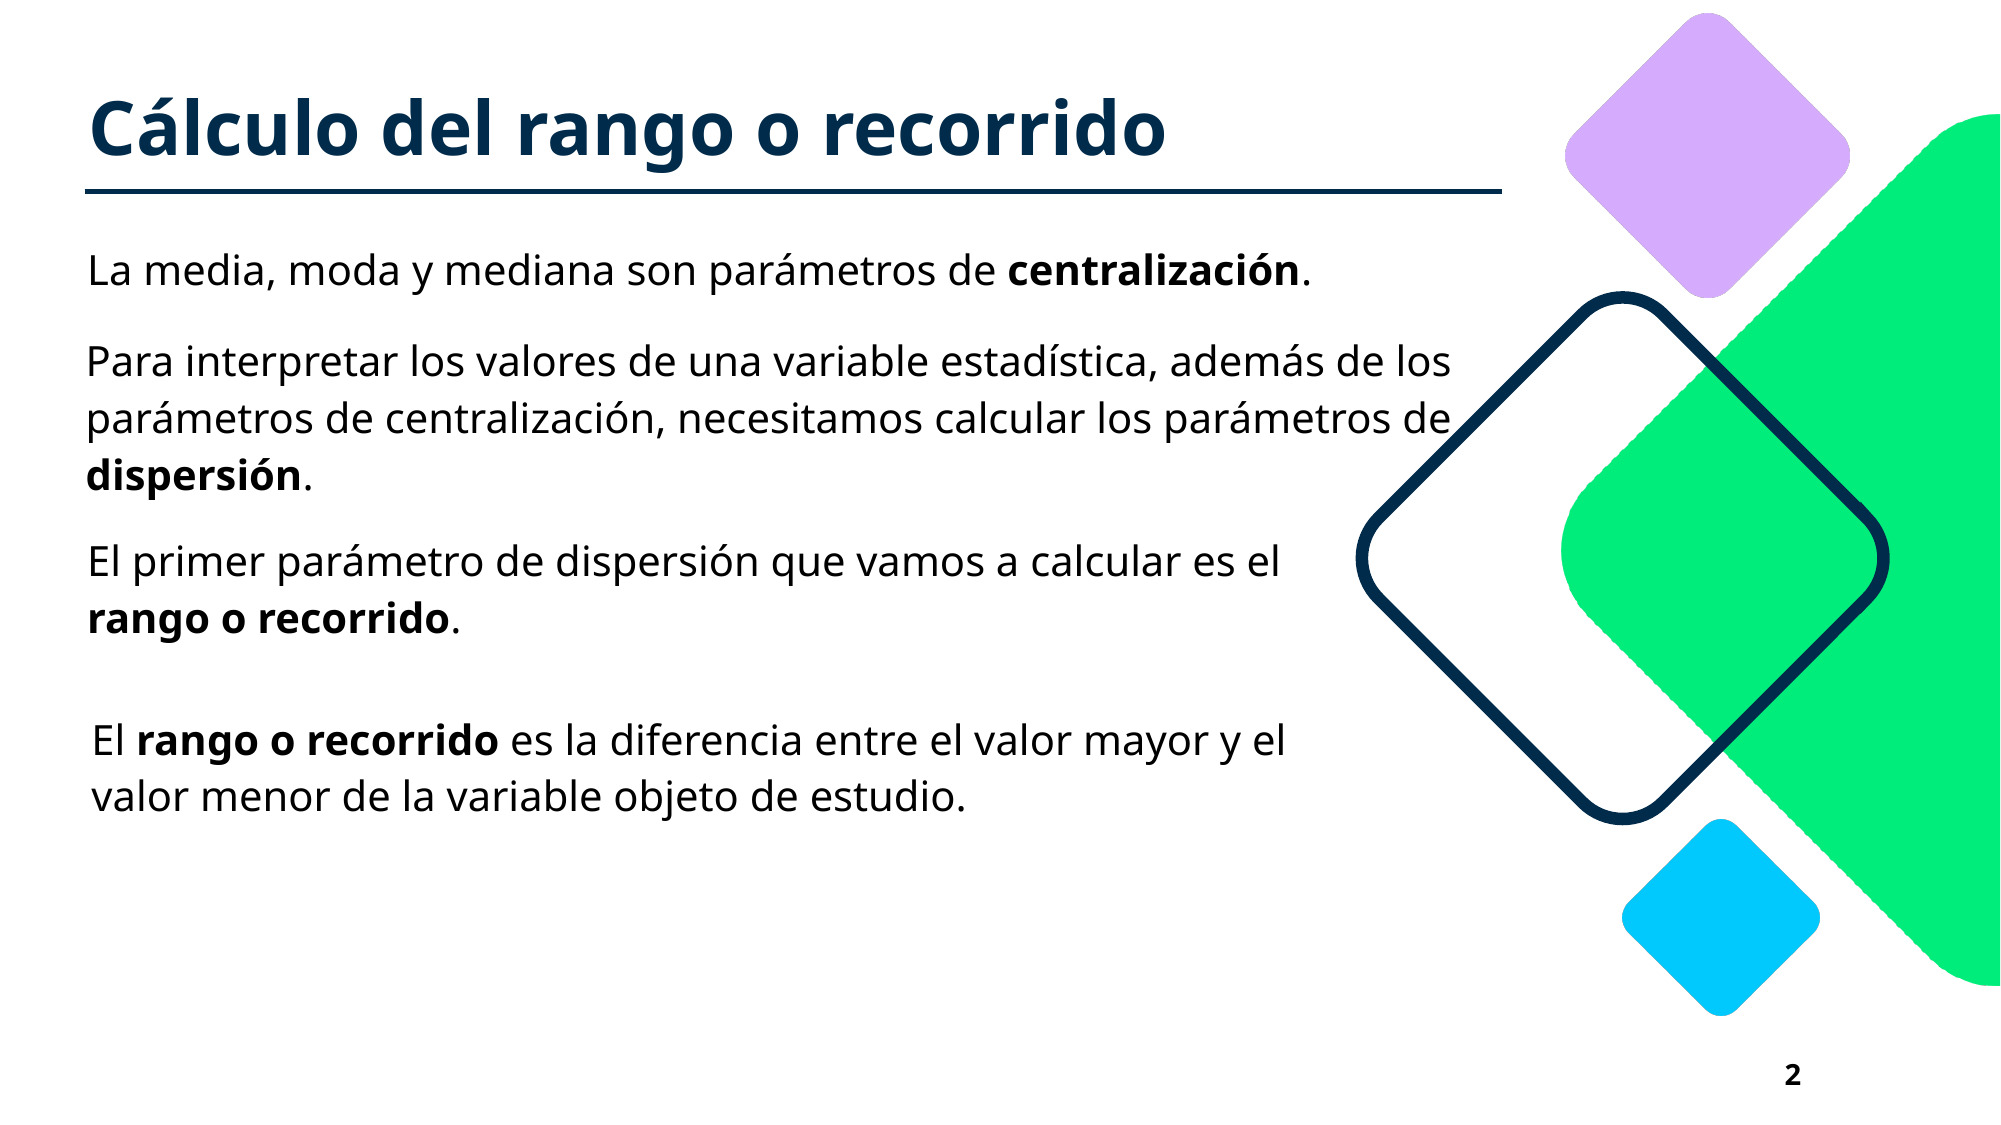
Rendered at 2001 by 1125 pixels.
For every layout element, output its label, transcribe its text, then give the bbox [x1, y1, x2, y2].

picture [1561, 304, 1877, 812]
title Cálculo del rango o recorrido [88, 29, 1329, 178]
picture [1561, 13, 2001, 1016]
text_box El rango o recorrido es la diferencia entre el valor mayor y el valor menor de la variable objeto de estudio. [76, 702, 1388, 864]
text_box La media, moda y mediana son parámetros de centralización. [72, 233, 1477, 308]
text_box Para interpretar los valores de una variable estadística, además de los parámetros de centralización, necesitamos calcular los parámetros de dispersión. [70, 324, 1475, 496]
text_box El primer parámetro de dispersión que vamos a calcular es el rango o recorrido. [72, 524, 1329, 648]
